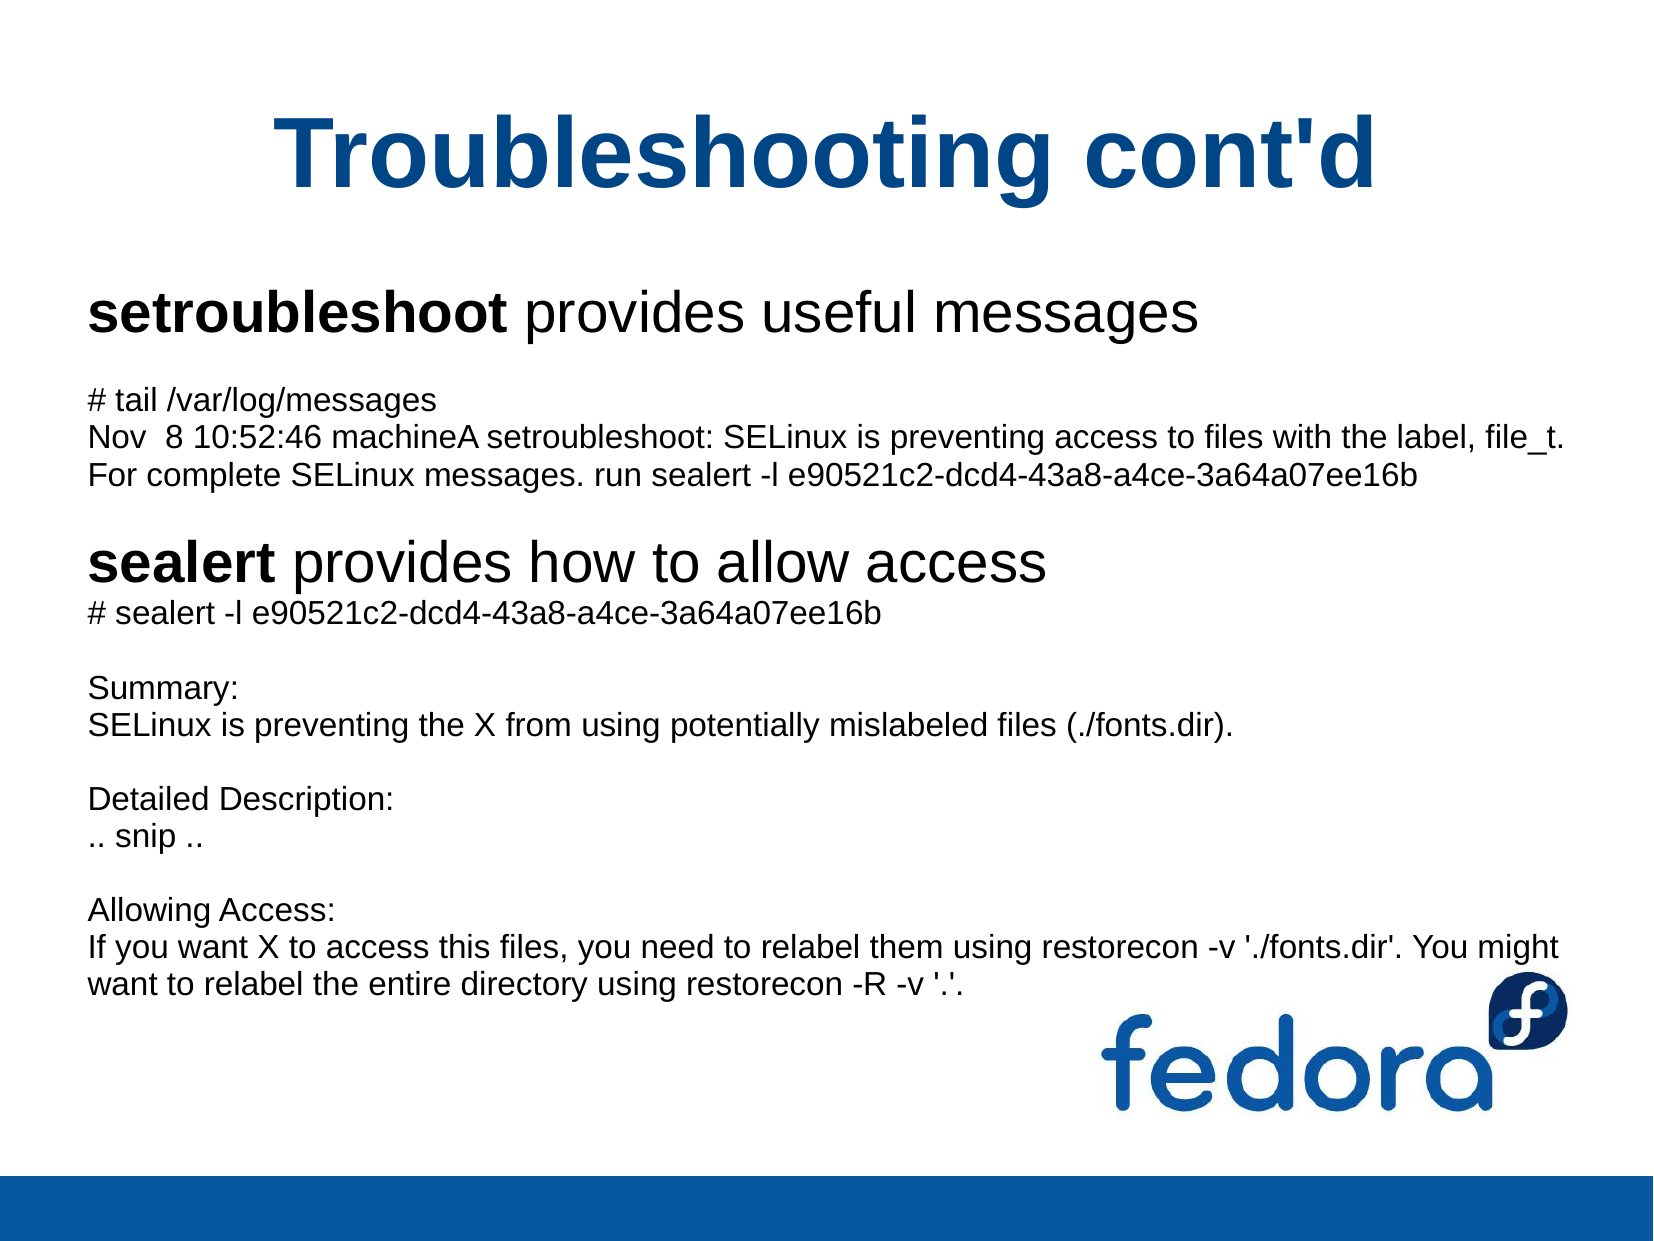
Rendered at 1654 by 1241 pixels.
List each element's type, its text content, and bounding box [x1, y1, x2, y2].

title Troubleshooting cont'd [82, 49, 1571, 257]
picture [1087, 1088, 1576, 1125]
subtitle setroubleshoot provides useful messages # tail /var/log/messages Nov 8 10:52:46 machineA setroubleshoot: SELinux is preventing access to files with the label, file_t. For complete SELinux messages. run sealert -l e90521c2-dcd4-43a8-a4ce-3a64a07ee16b sealert provides how to allow access # sealert -l e90521c2-dcd4-43a8-a4ce-3a64a07ee16b Summary: SELinux is preventing the X from using potentially mislabeled files (./fonts.dir). Detailed Description: .. snip .. Allowing Access: If you want X to access this files, you need to relabel them using restorecon -v './fonts.dir'. You might want to relabel the entire directory using restorecon -R -v '.'. [87, 268, 1576, 1088]
picture [0, 1176, 1653, 1241]
